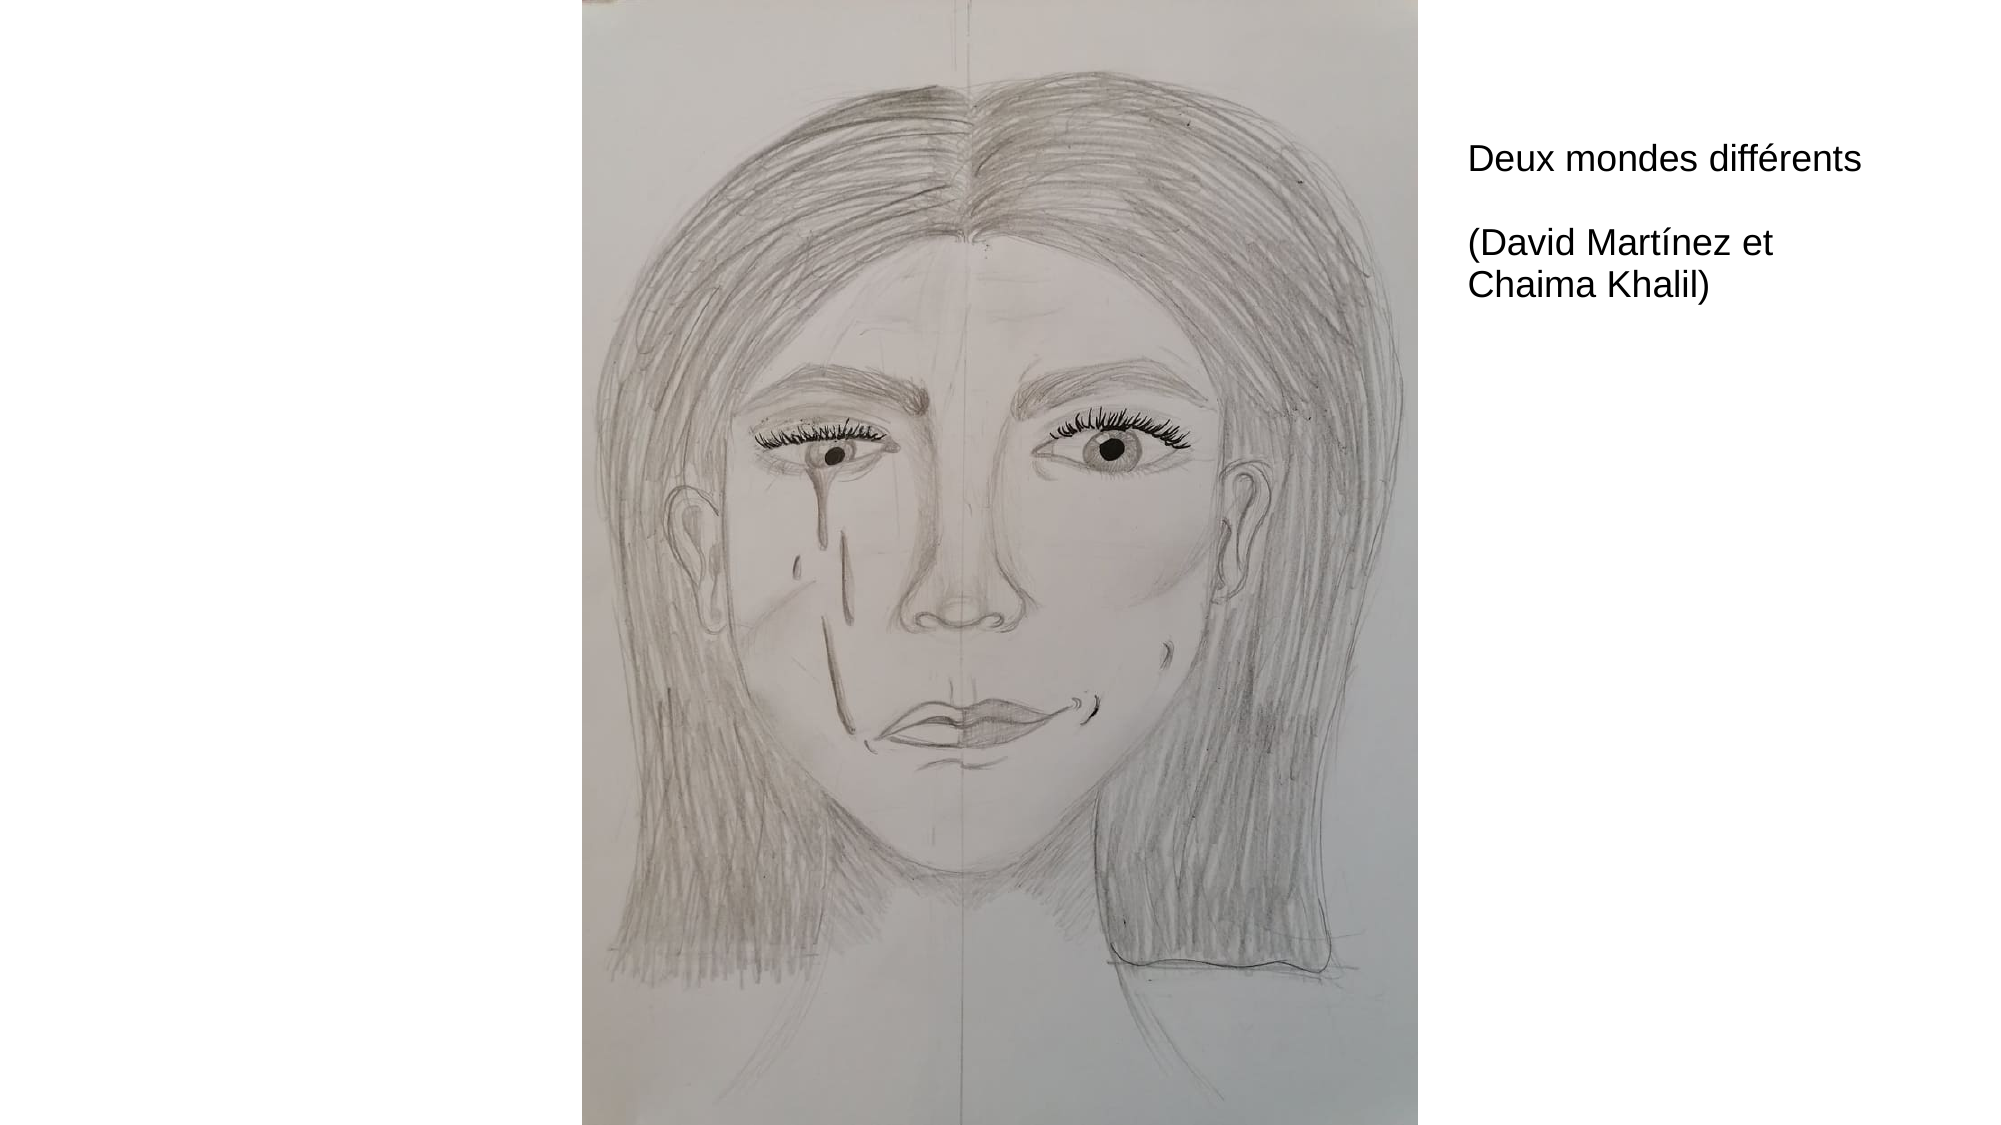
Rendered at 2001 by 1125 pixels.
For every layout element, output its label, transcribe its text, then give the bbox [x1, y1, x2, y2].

picture [582, 0, 1418, 1125]
text_box Deux mondes différents (David Martínez et Chaima Khalil) [1452, 129, 1877, 313]
